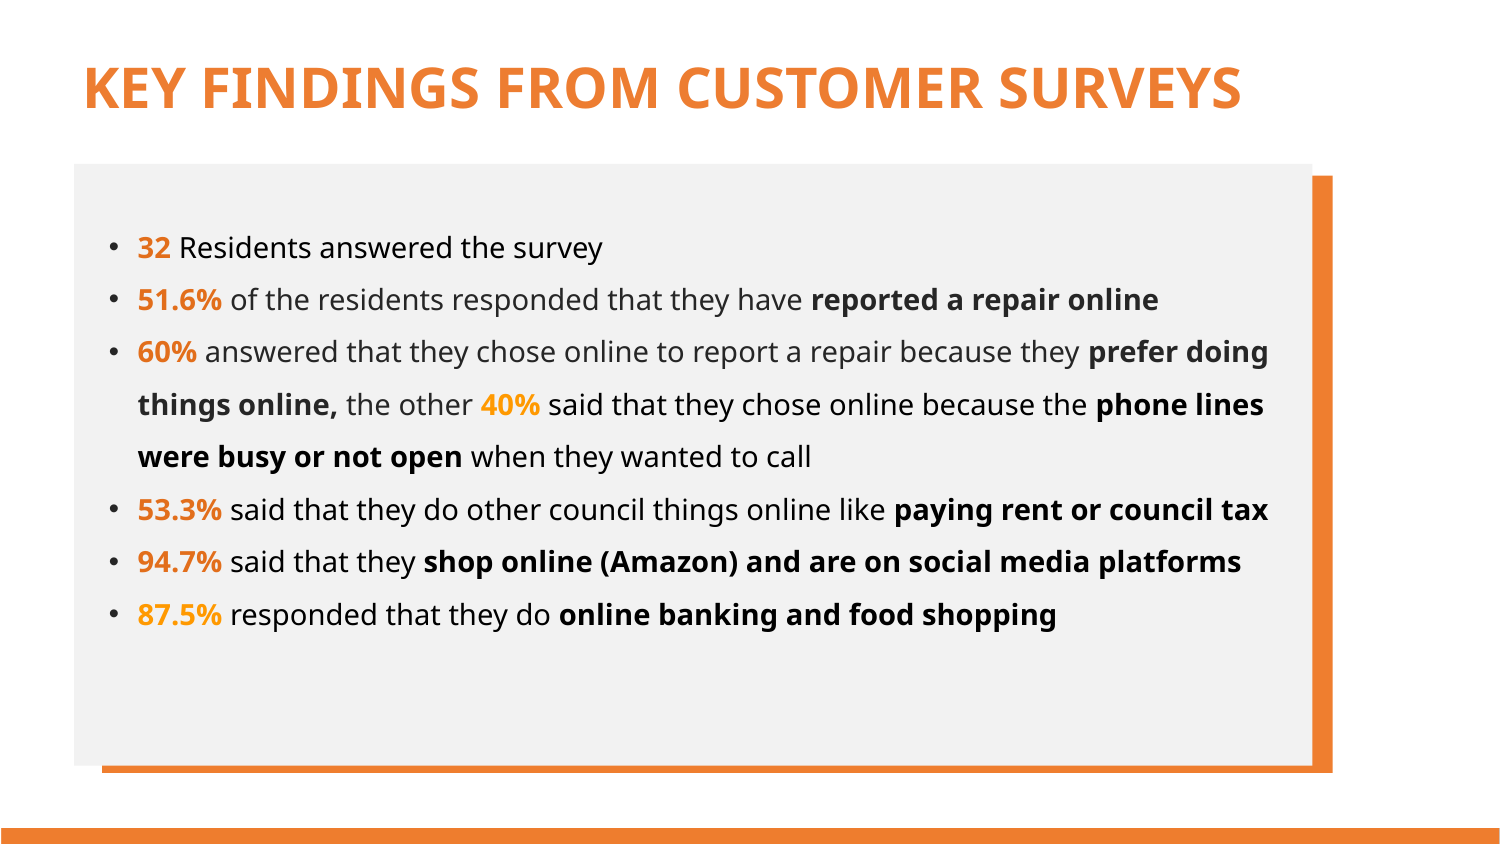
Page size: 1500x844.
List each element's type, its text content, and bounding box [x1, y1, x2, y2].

text_box [74, 163, 1333, 773]
text_box 32 Residents answered the survey 51.6% of the residents responded that they have reported a repair online 60% answered that they chose online to report a repair because they prefer doing things online, the other 40% said that they chose online because the phone lines were busy or not open when they wanted to call 53.3% said that they do other council things online like paying rent or council tax 94.7% said that they shop online (Amazon) and are on social media platforms 87.5% responded that they do online banking and food shopping [102, 205, 1299, 759]
picture [0, 828, 1500, 844]
text_box KEY FINDINGS FROM CUSTOMER SURVEYS [71, 46, 1318, 135]
